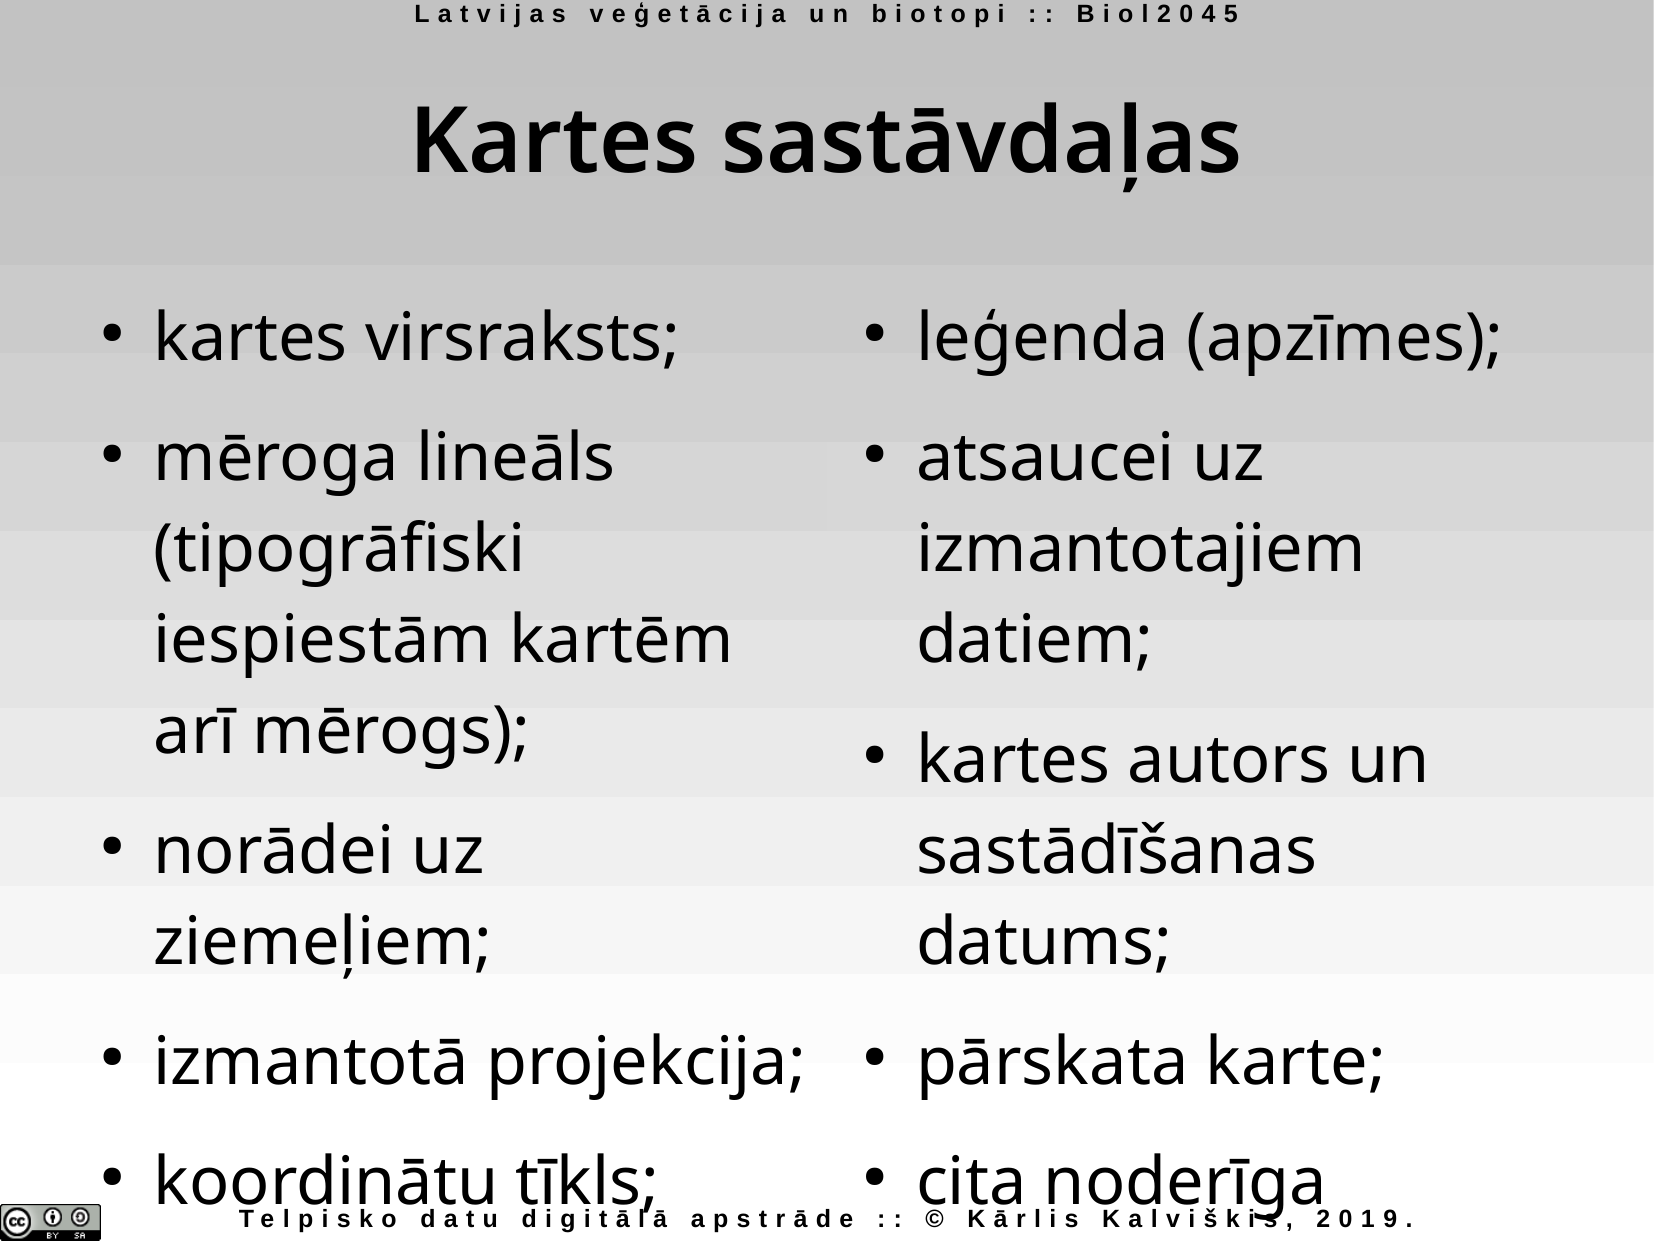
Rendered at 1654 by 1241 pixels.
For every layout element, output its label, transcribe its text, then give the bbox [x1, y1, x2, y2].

picture [0, 0, 1654, 1241]
list kartes virsraksts; mēroga lineāls (tipogrāfiski iespiestām kartēm arī mērogs); norādei uz ziemeļiem; izmantotā projekcija; koordinātu tīkls; koordinātas; [82, 289, 809, 1155]
list leģenda (apzīmes); atsaucei uz izmantotajiem datiem; kartes autors un sastādīšanas datums; pārskata karte; cita noderīga informācija. [845, 289, 1572, 1126]
title Kartes sastāvdaļas [29, 49, 1625, 296]
